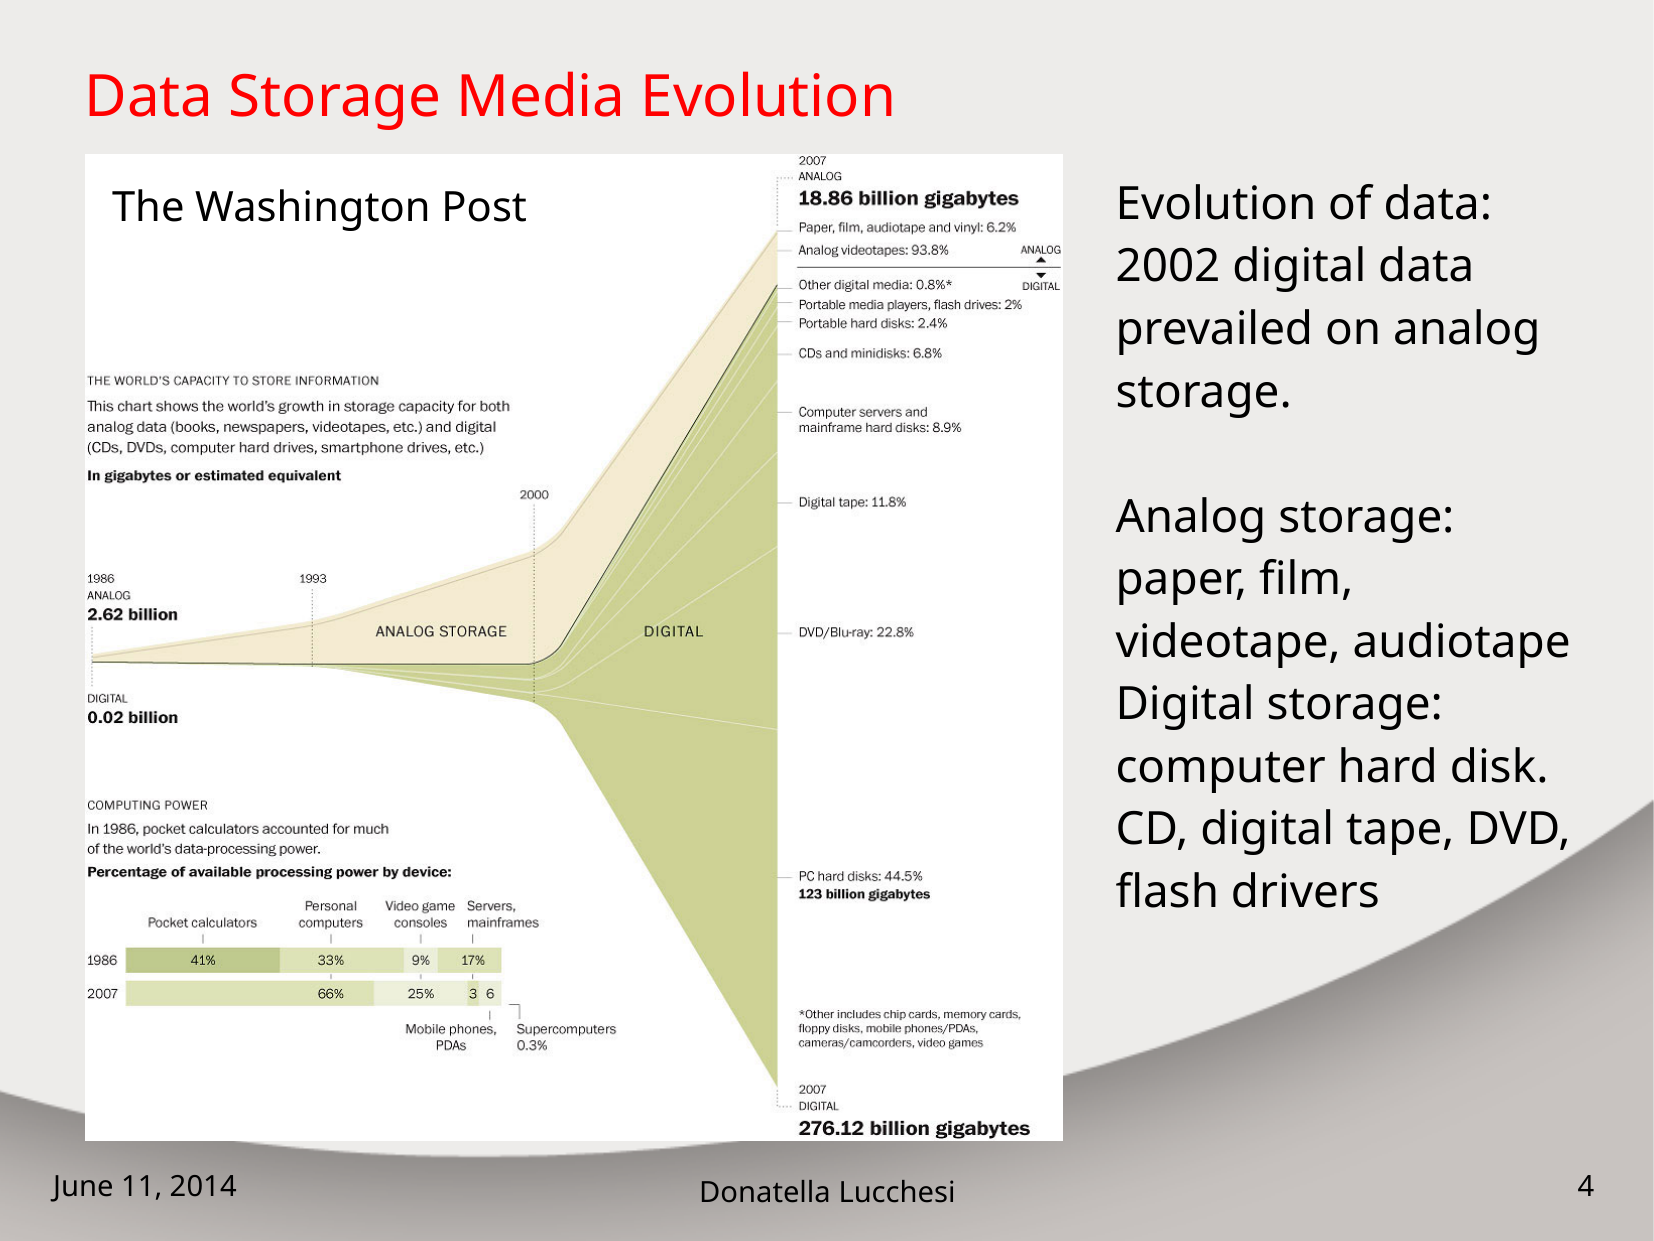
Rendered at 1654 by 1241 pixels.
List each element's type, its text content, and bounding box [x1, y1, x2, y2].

picture [0, 0, 1654, 1241]
text_box Evolution of data: 2002 digital data prevailed on analog storage. Analog storage: paper, film, videotape, audiotape Digital storage: computer hard disk. CD, digital tape, DVD, flash drivers [1100, 162, 1592, 1007]
text_box The Washington Post [97, 165, 554, 244]
text_box Data Storage Media Evolution [69, 47, 929, 144]
